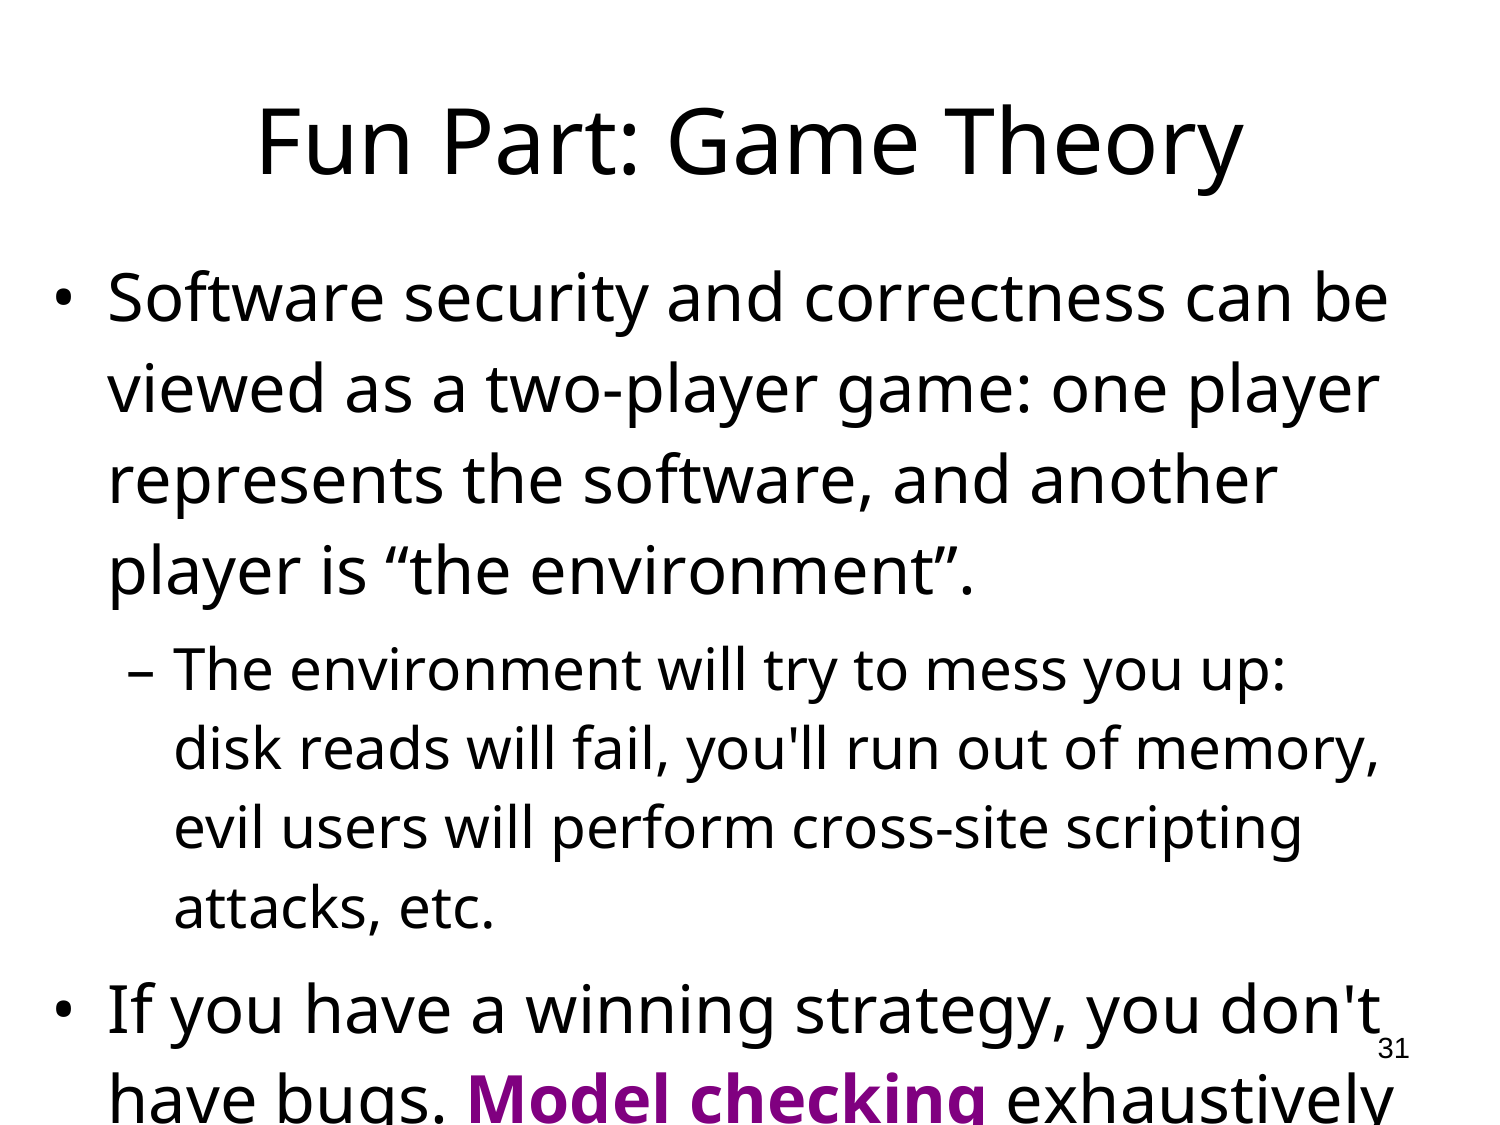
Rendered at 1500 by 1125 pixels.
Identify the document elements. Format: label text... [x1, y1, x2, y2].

list Software security and correctness can be viewed as a two-player game: one player represents the software, and another player is “the environment”. The environment will try to mess you up: disk reads will fail, you'll run out of memory, evil users will perform cross-site scripting attacks, etc. If you have a winning strategy, you don't have bugs. Model checking exhaustively explores all options to see if you have one. [51, 250, 1402, 1096]
title Fun Part: Game Theory [75, 28, 1426, 250]
